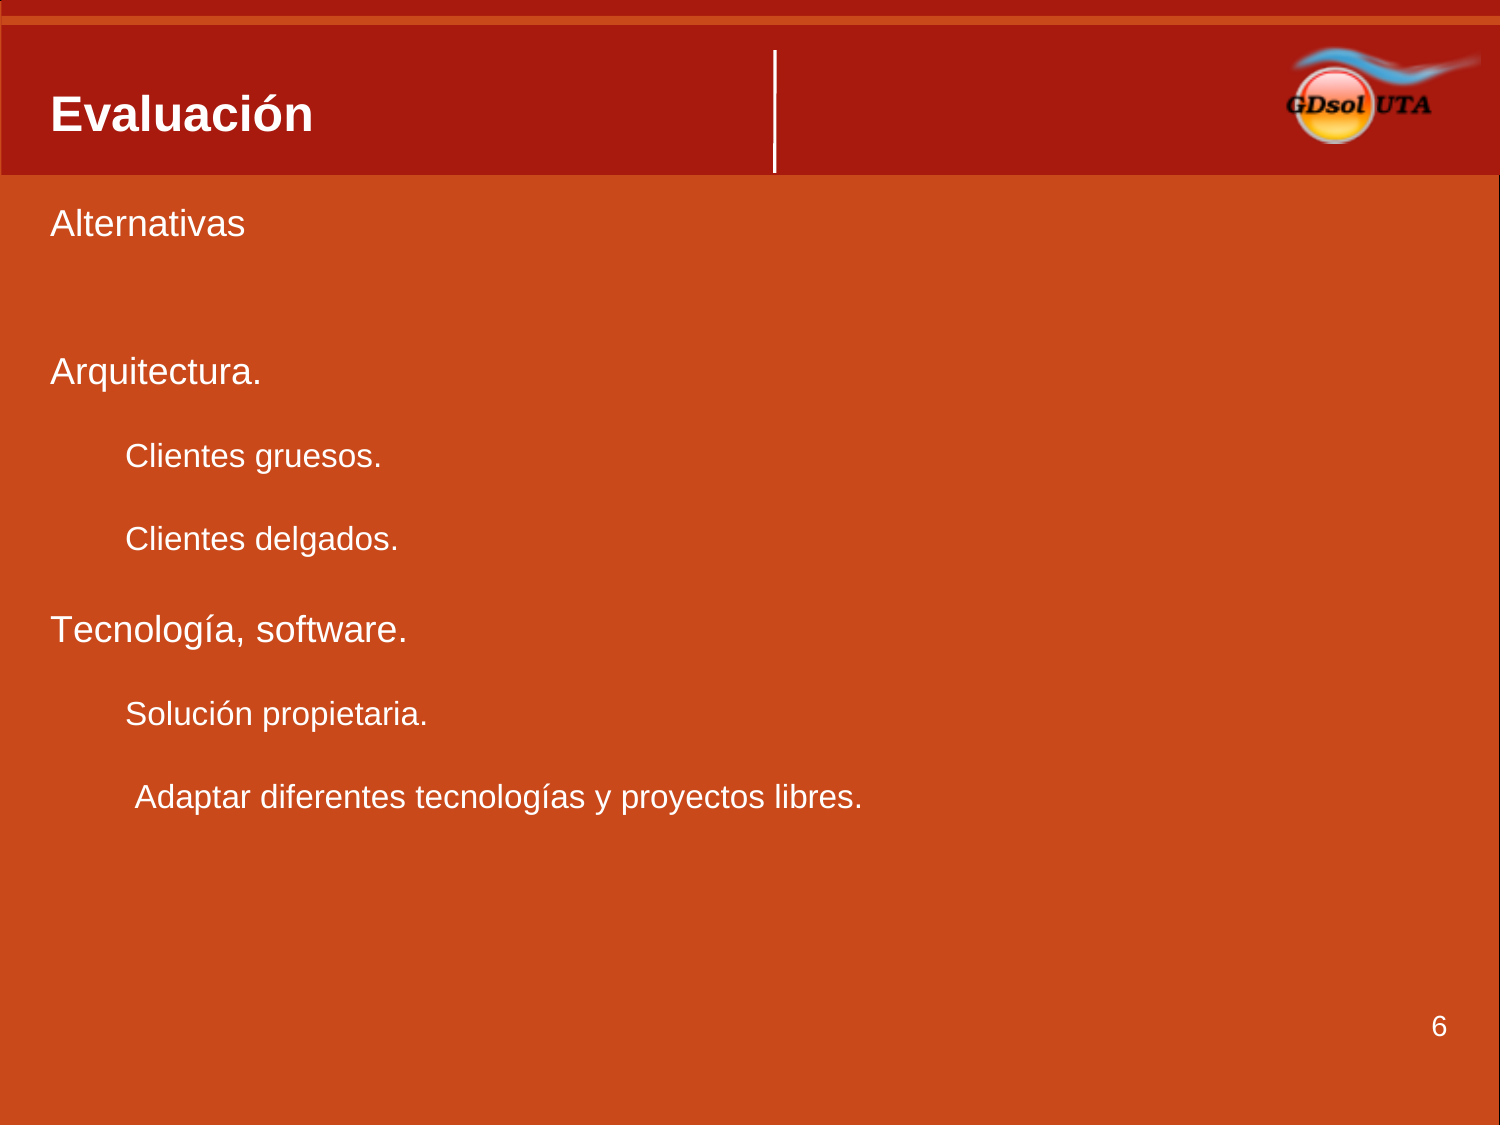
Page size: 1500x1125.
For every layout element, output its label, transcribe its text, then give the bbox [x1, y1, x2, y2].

picture [1285, 45, 1481, 144]
title Evaluación [50, 60, 751, 164]
list Alternativas Arquitectura. Clientes gruesos. Clientes delgados. Tecnología, software. Solución propietaria. Adaptar diferentes tecnologías y proyectos libres. [50, 200, 1450, 988]
